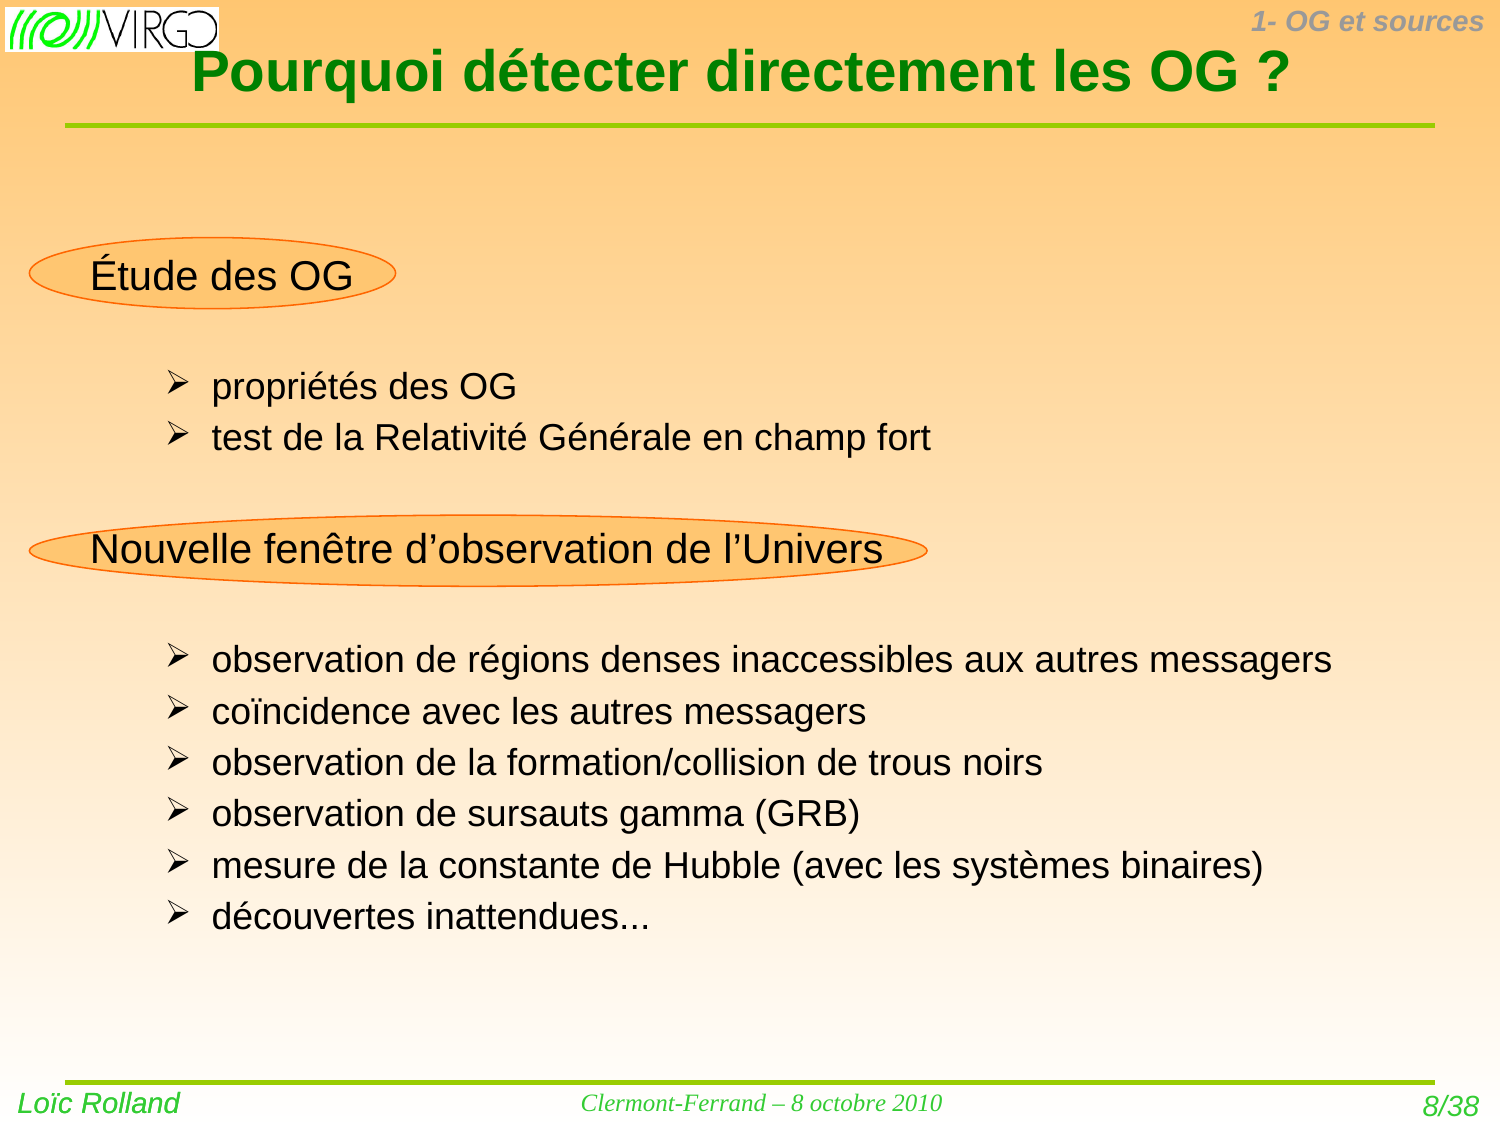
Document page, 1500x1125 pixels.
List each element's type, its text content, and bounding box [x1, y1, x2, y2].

text_box [29, 535, 75, 567]
text_box [29, 249, 75, 297]
title Pourquoi détecter directement les OG ? [75, 7, 1426, 131]
picture [5, 7, 75, 52]
list Étude des OG propriétés des OG test de la Relativité Générale en champ fort Nouvelle fenêtre d’observation de l’Univers observation de régions denses inaccessibles aux autres messagers coïncidence avec les autres messagers observation de la formation/collision de trous noirs observation de sursauts gamma (GRB) mesure de la constante de Hubble (avec les systèmes binaires) découvertes inattendues... [75, 131, 1426, 948]
text_box 1- OG et sources [1122, 0, 1500, 46]
